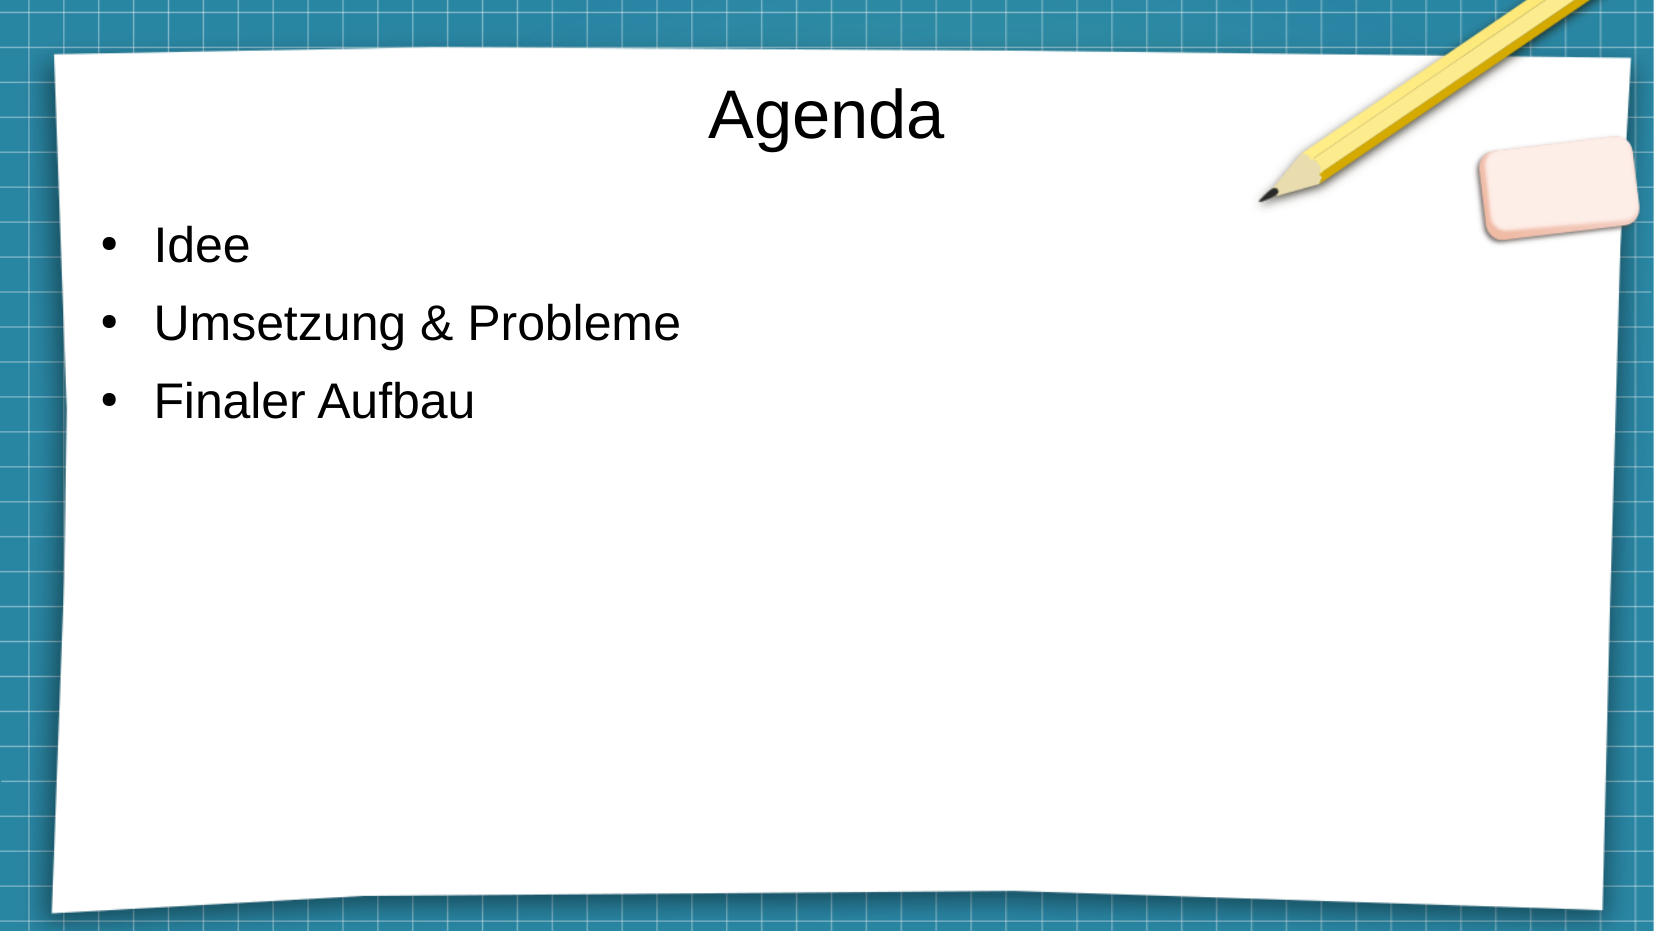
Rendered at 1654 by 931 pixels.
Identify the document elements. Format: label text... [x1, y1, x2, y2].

list Idee Umsetzung & Probleme Finaler Aufbau [82, 217, 1571, 758]
title Agenda [82, 37, 1571, 193]
picture [0, 0, 1654, 931]
